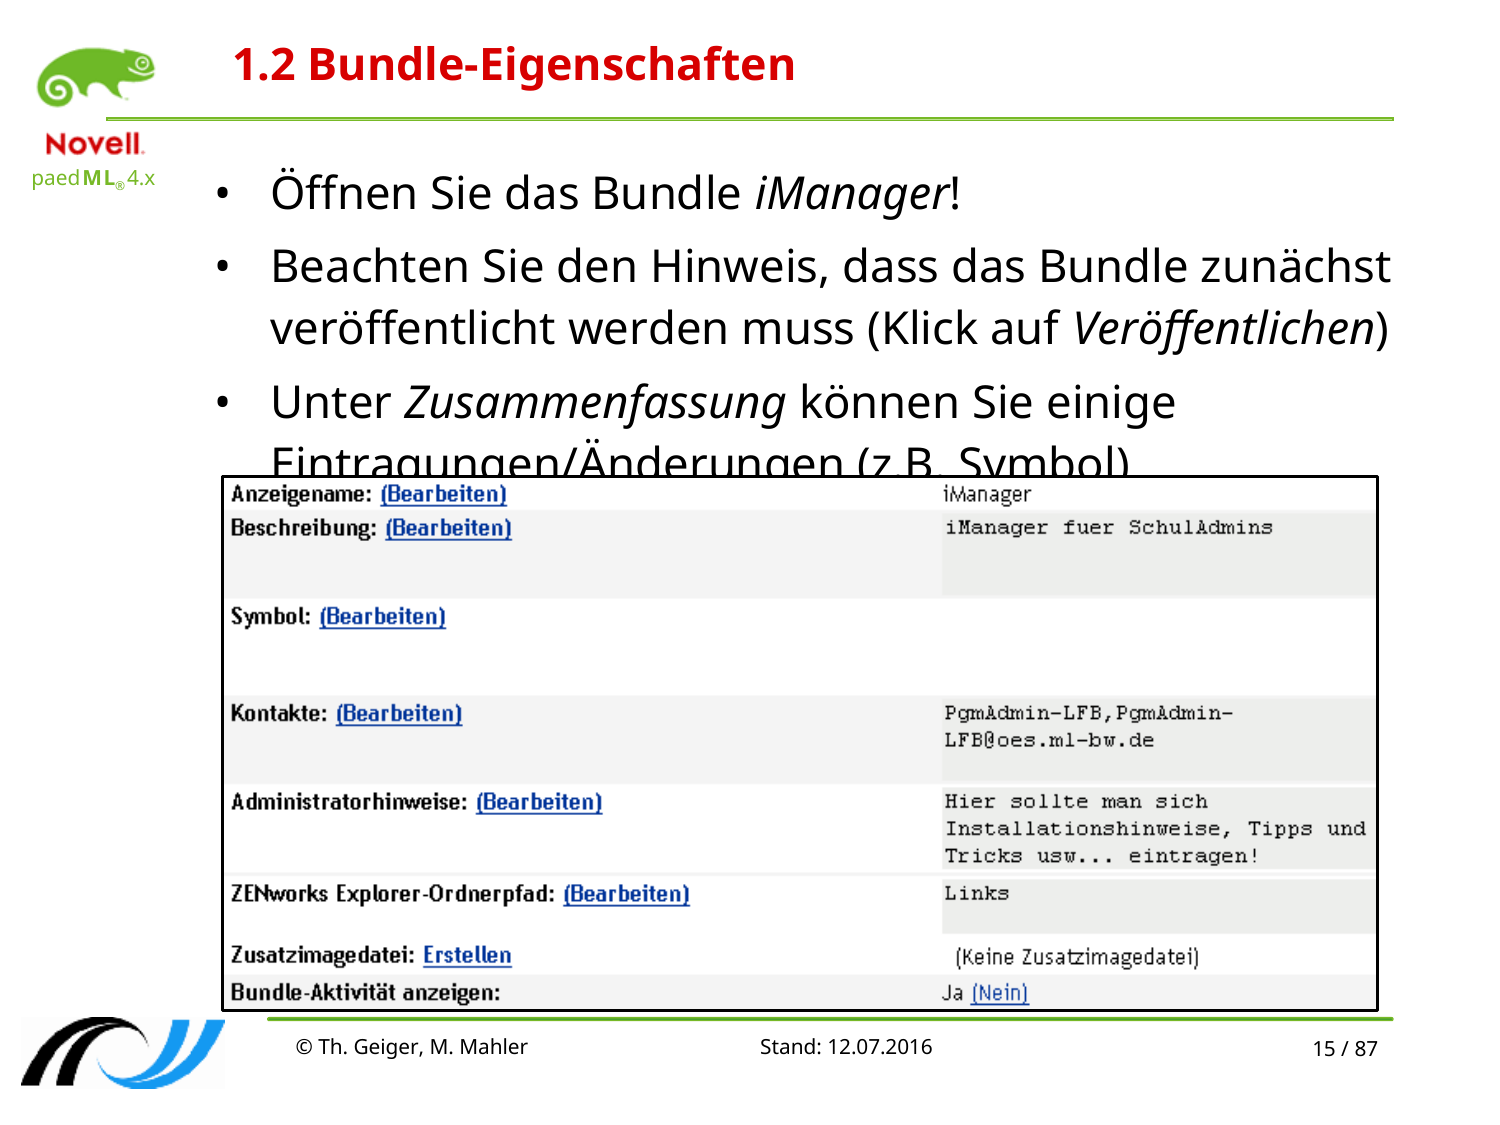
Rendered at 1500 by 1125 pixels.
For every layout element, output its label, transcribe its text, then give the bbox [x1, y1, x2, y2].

picture [21, 1017, 225, 1089]
list Öffnen Sie das Bundle iManager! Beachten Sie den Hinweis, dass das Bundle zunächst veröffentlicht werden muss (Klick auf Veröffentlichen) Unter Zusammenfassung können Sie einige Eintragungen/Änderungen (z.B. Symbol) vornehmen! [214, 160, 1393, 814]
picture [24, 32, 167, 175]
picture [224, 478, 1376, 1009]
title 1.2 Bundle-Eigenschaften [232, 0, 1388, 126]
